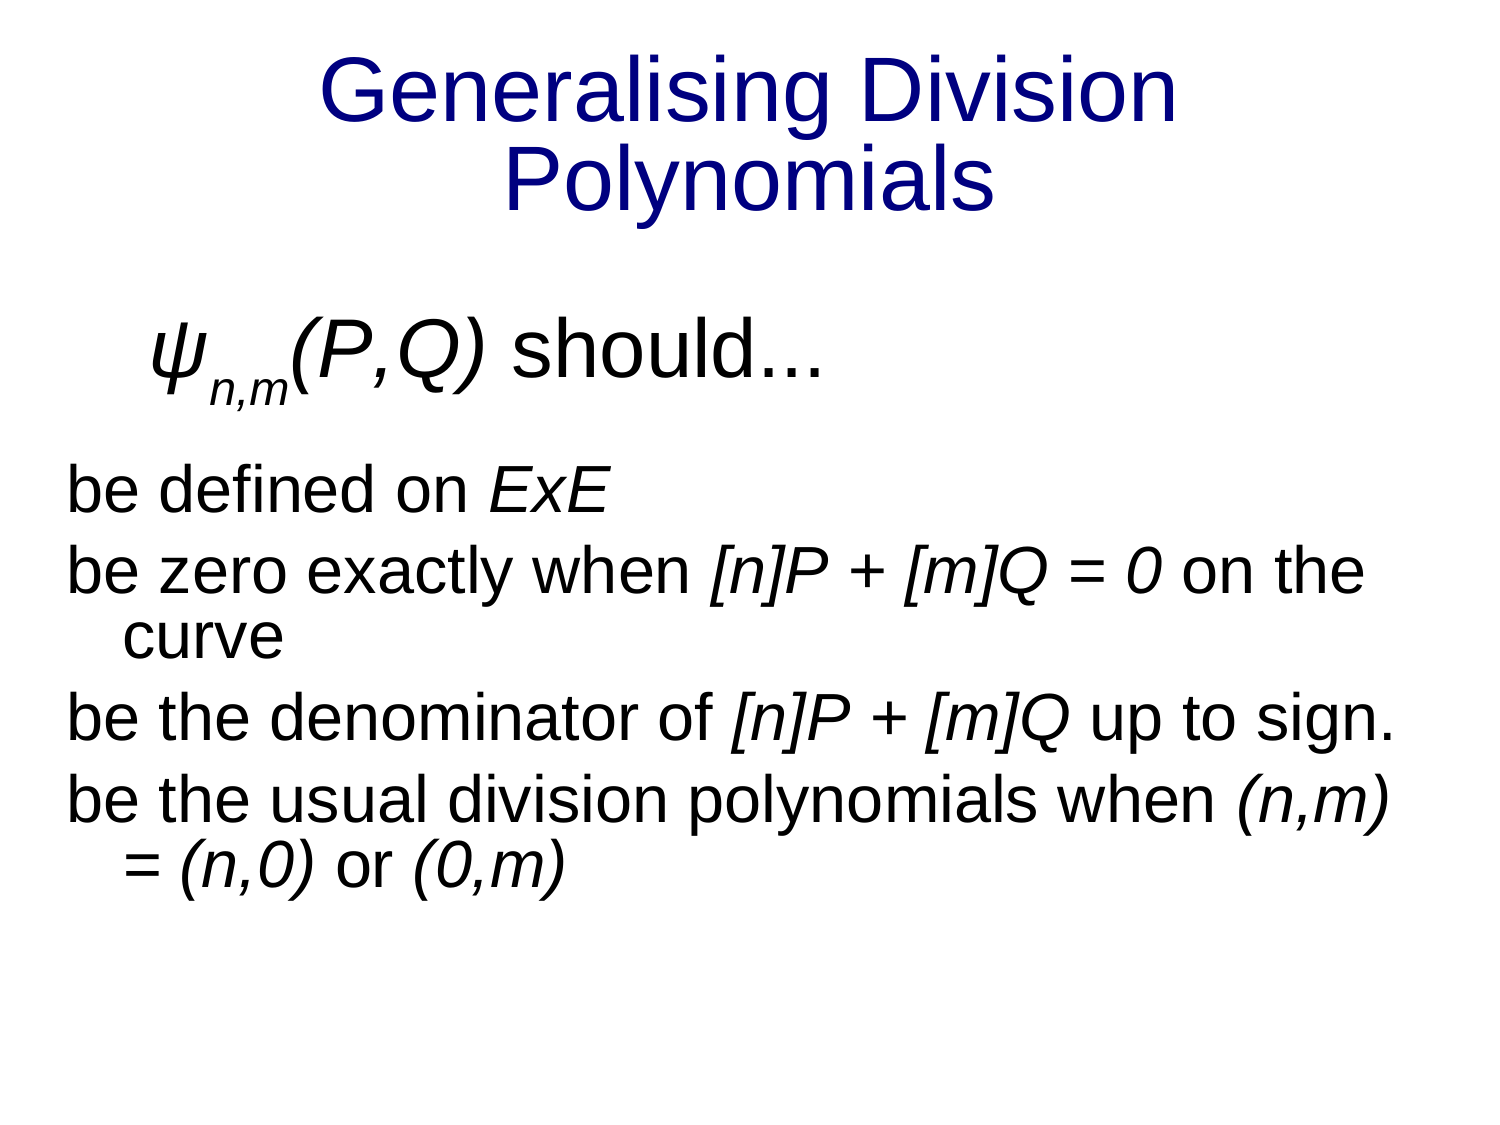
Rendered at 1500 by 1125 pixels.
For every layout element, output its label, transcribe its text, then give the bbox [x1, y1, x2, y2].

list be defined on ExE be zero exactly when [n]P + [m]Q = 0 on the curve be the denominator of [n]P + [m]Q up to sign. be the usual division polynomials when (n,m) = (n,0) or (0,m)‏ [66, 460, 1417, 1008]
text_box ψn,m(P,Q) should... [59, 295, 767, 431]
title Generalising Division Polynomials [75, 39, 1425, 238]
